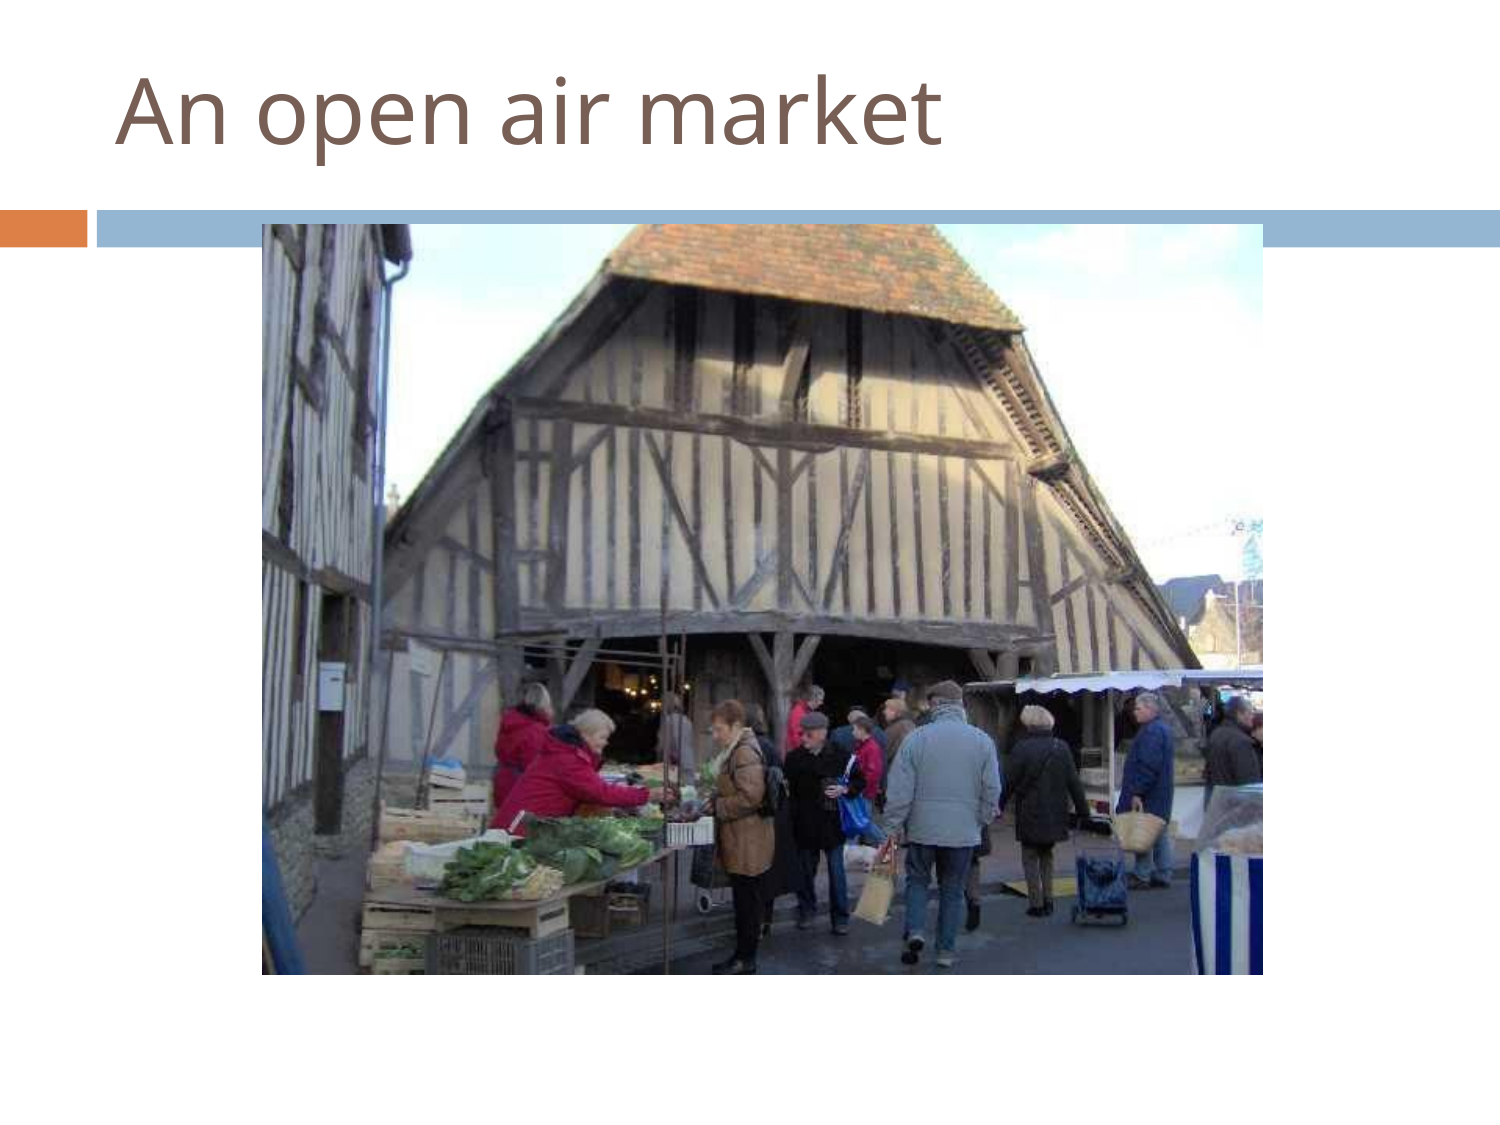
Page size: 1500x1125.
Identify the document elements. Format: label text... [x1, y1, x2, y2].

picture [262, 224, 1263, 262]
title An open air market [100, 37, 1438, 200]
list [100, 262, 1438, 1000]
